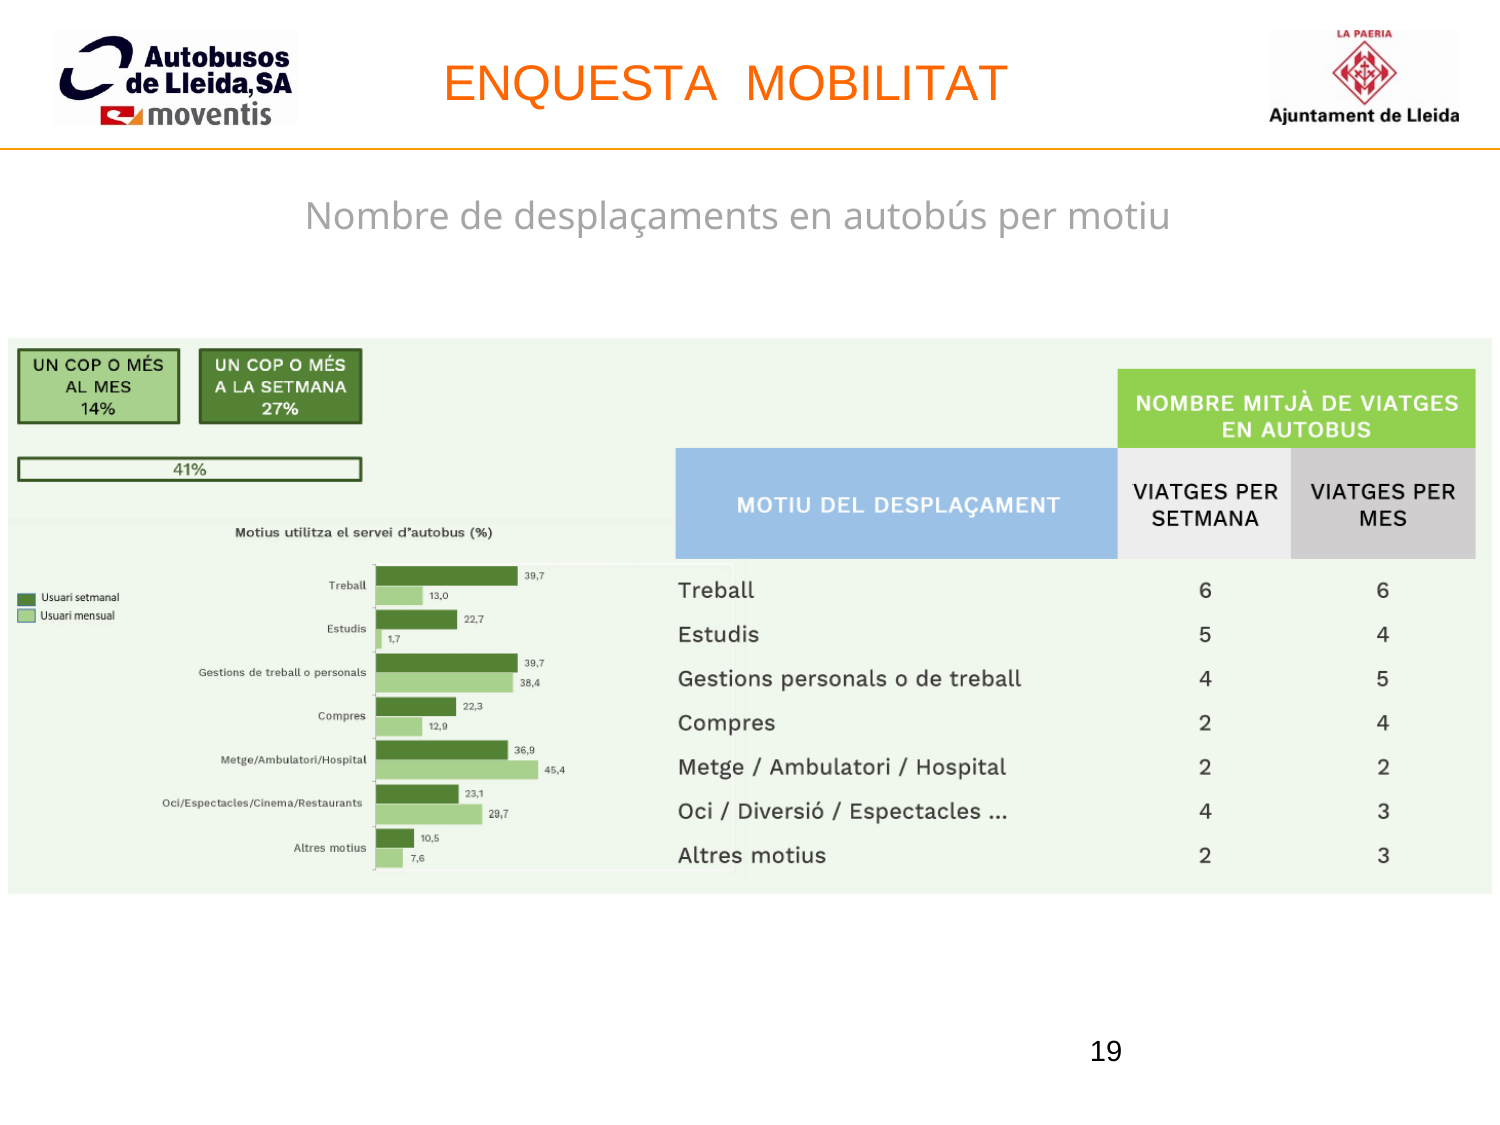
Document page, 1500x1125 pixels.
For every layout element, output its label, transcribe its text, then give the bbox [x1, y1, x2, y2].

text_box Nombre de desplaçaments en autobús per motiu [159, 184, 1317, 245]
text_box 19 [1074, 1024, 1426, 1103]
text_box ENQUESTA MOBILITAT [360, 42, 1093, 114]
picture [8, 338, 1492, 894]
